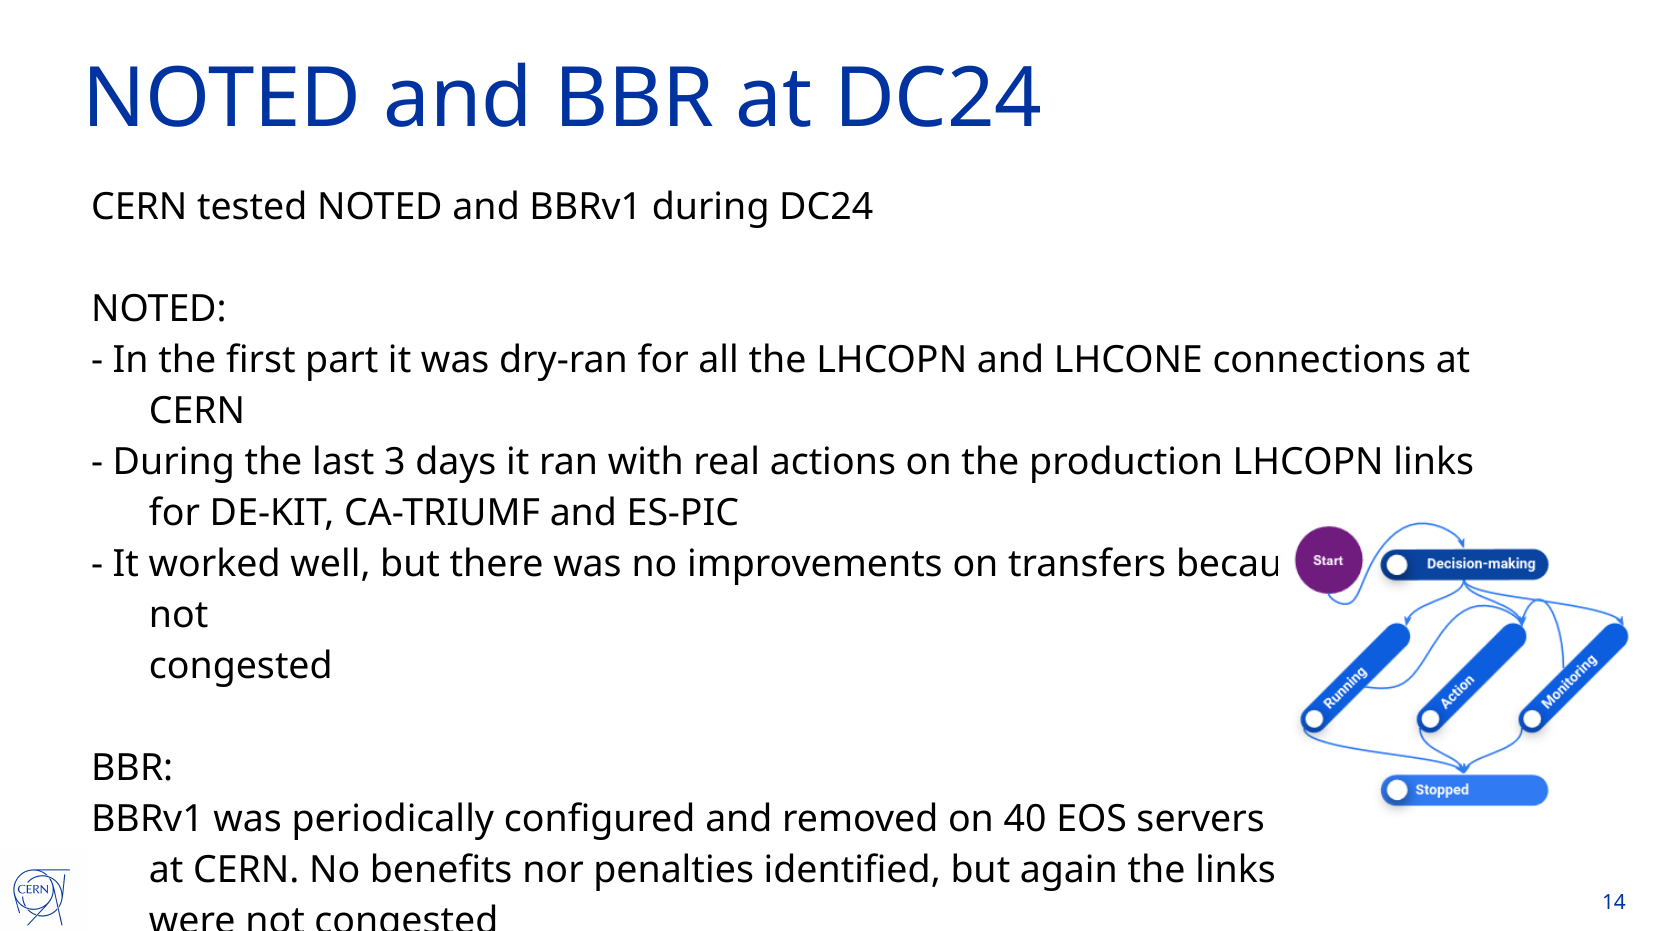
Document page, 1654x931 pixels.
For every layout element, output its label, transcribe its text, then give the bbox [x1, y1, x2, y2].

text_box CERN tested NOTED and BBRv1 during DC24 NOTED: - In the first part it was dry-ran for all the LHCOPN and LHCONE connections at CERN - During the last 3 days it ran with real actions on the production LHCOPN links for DE-KIT, CA-TRIUMF and ES-PIC - It worked well, but there was no improvements on transfers because links were not congested BBR: BBRv1 was periodically configured and removed on 40 EOS servers at CERN. No benefits nor penalties identified, but again the links were not congested https://indico.cern.ch/event/1349135/contributions/5790501/attachments/2831551/4947331/LHCONE_Meeting52_NOTED.pdf [76, 172, 1546, 931]
title NOTED and BBR at DC24 [82, 37, 1571, 142]
picture [0, 850, 76, 931]
picture [1278, 513, 1634, 840]
